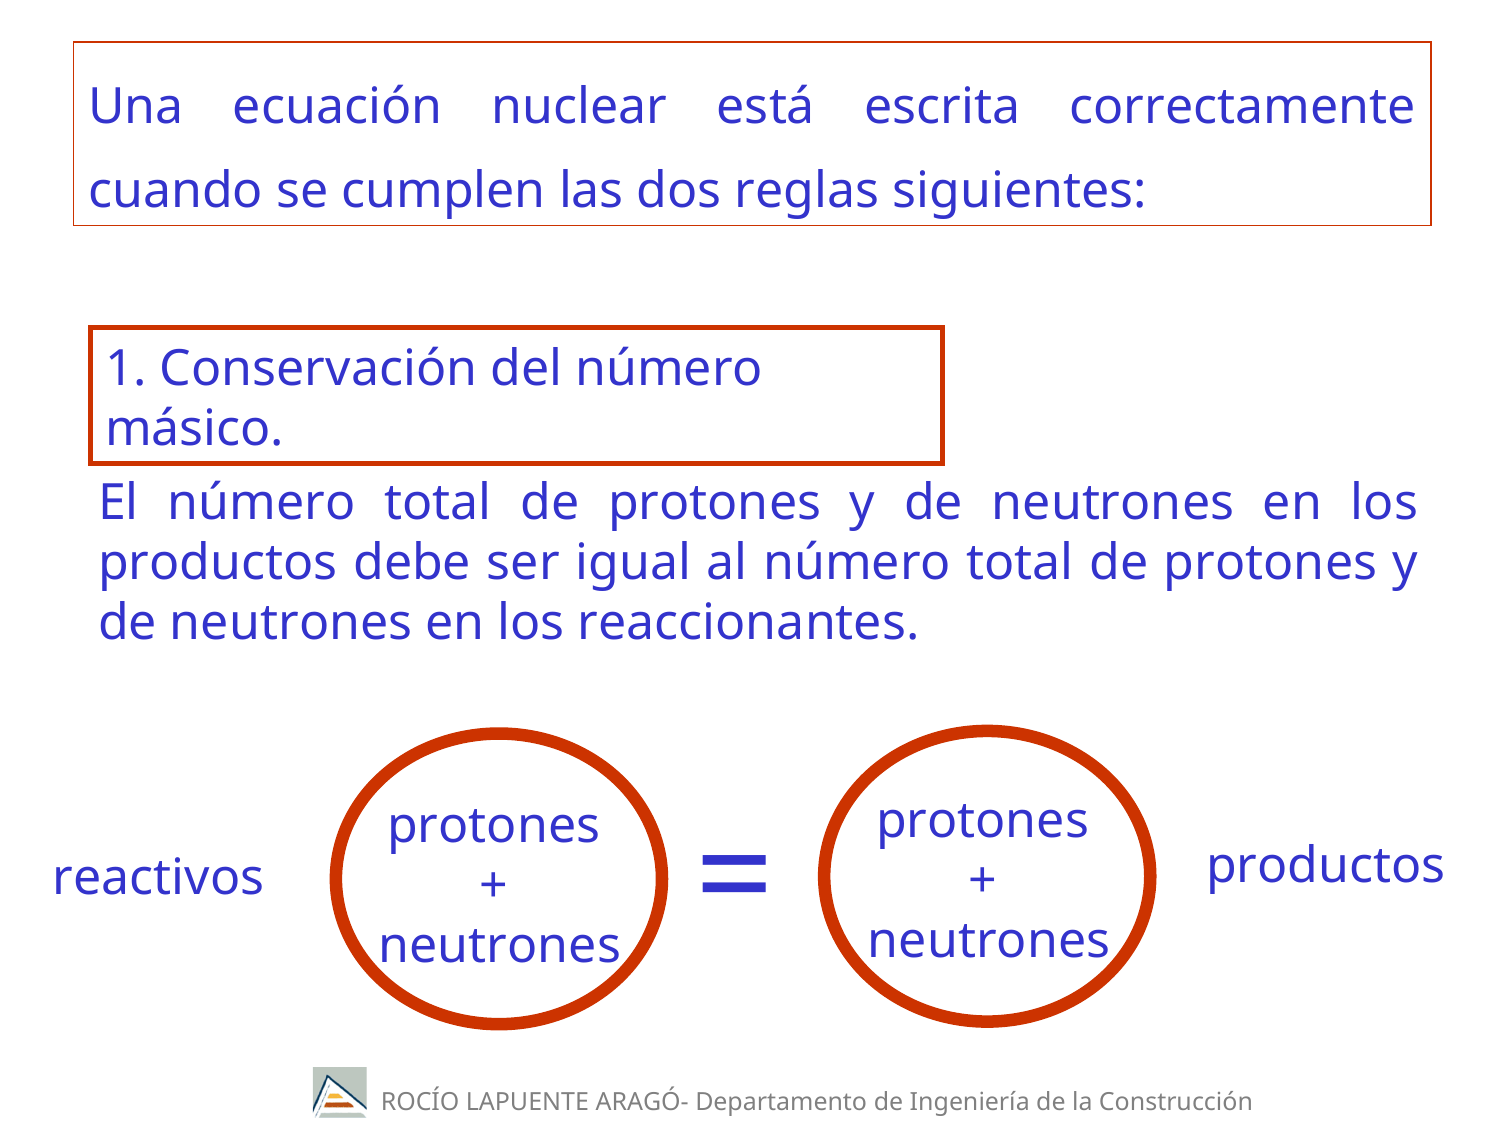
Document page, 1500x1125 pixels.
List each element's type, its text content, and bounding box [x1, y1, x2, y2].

text_box protones + neutrones [364, 784, 637, 980]
text_box El número total de protones y de neutrones en los productos debe ser igual al número total de protones y de neutrones en los reaccionantes. [83, 461, 1434, 658]
text_box Una ecuación nuclear está escrita correctamente cuando se cumplen las dos reglas siguientes: [73, 42, 1431, 226]
text_box protones + neutrones [853, 780, 1126, 976]
text_box 1. Conservación del número másico. [90, 327, 943, 461]
text_box = [680, 777, 810, 958]
text_box productos [1191, 824, 1461, 900]
text_box reactivos [37, 836, 280, 912]
